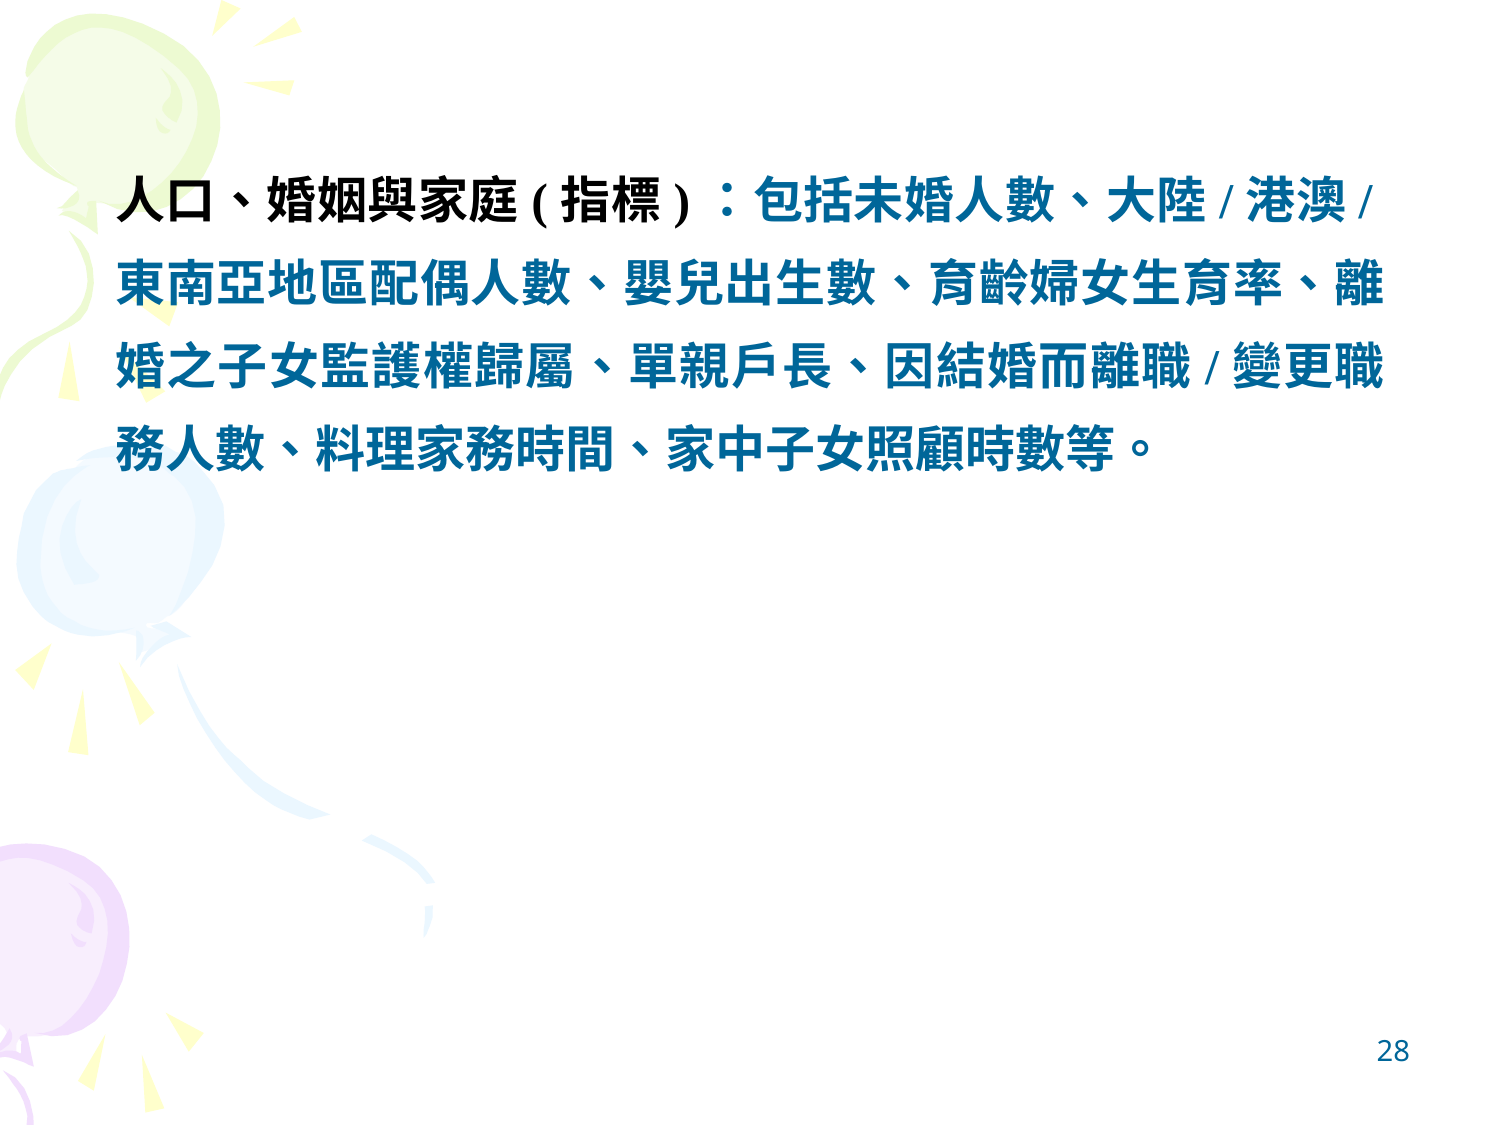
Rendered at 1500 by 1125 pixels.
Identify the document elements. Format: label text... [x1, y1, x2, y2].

list 人口、婚姻與家庭(指標)：包括未婚人數、大陸/港澳/東南亞地區配偶人數、嬰兒出生數、育齡婦女生育率、離婚之子女監護權歸屬、單親戶長、因結婚而離職/變更職務人數、料理家務時間、家中子女照顧時數等。 [100, 137, 1400, 1012]
text_box <編號> [1074, 1024, 1426, 1100]
